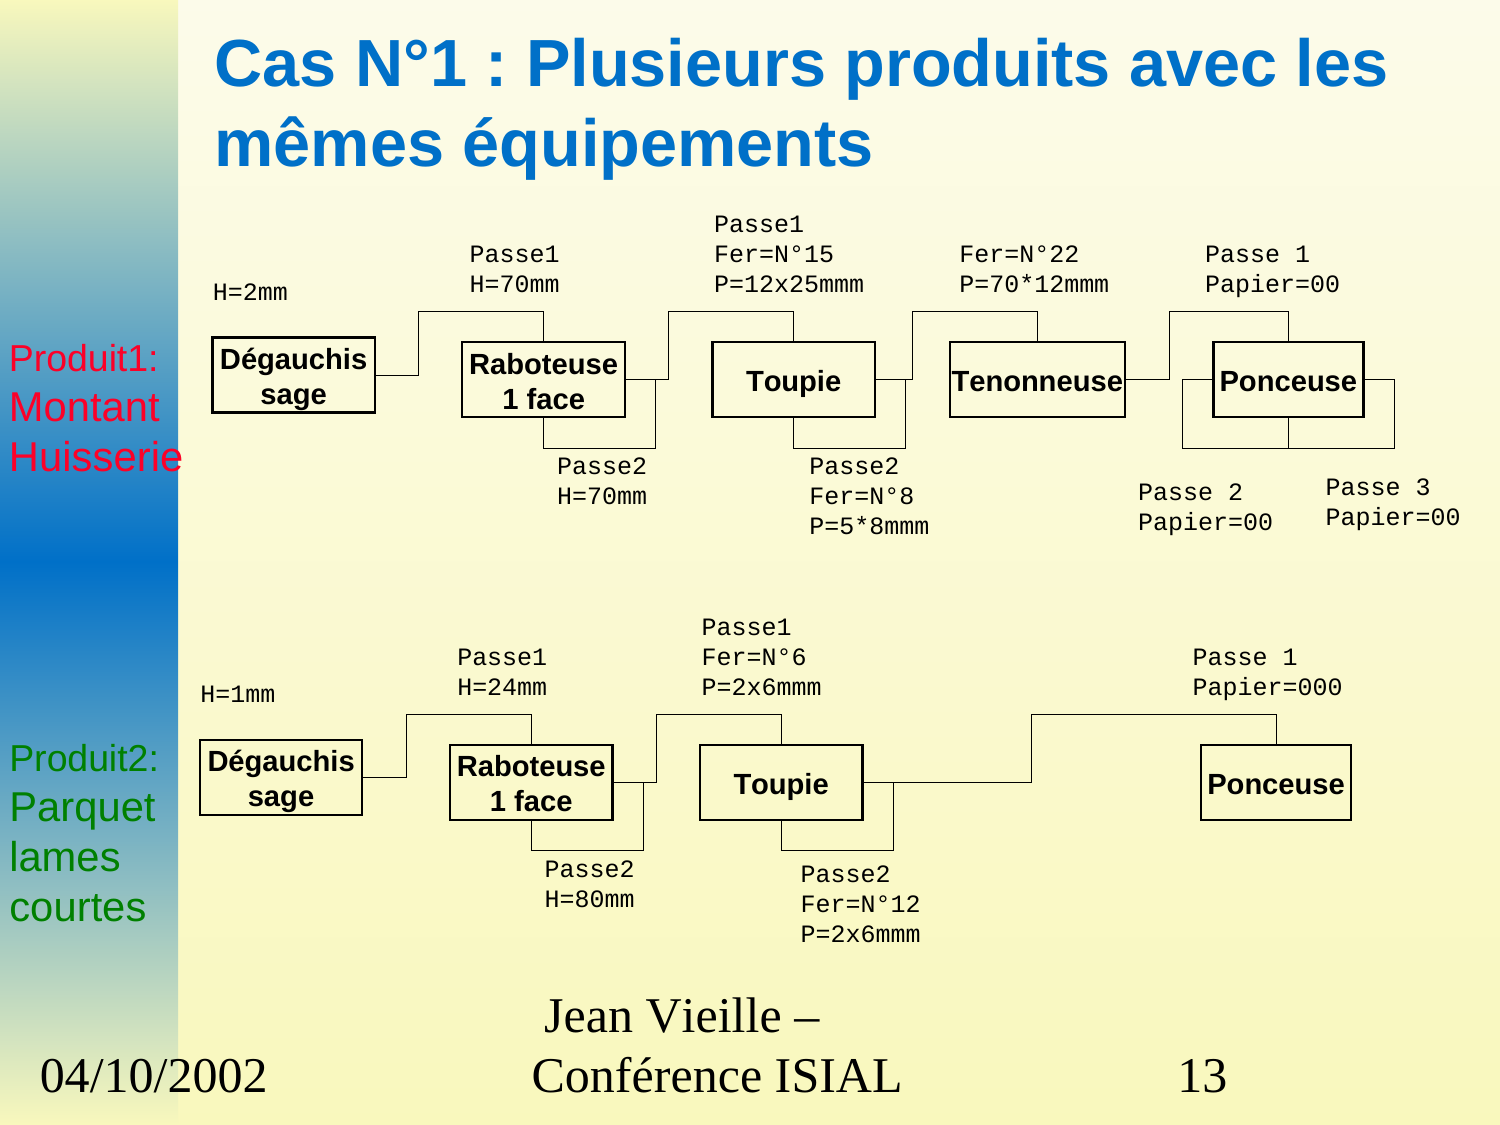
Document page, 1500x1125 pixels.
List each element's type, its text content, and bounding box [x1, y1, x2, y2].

text_box Toupie [712, 342, 876, 418]
text_box Passe2 Fer=N°12 P=2x6mmm [800, 849, 936, 956]
text_box Passe1 H=70mm [469, 229, 575, 306]
text_box Toupie [699, 745, 863, 821]
text_box Dégauchissage [199, 740, 363, 816]
text_box Passe1 Fer=N°6 P=2x6mmm [701, 602, 837, 708]
text_box Passe 3 Papier=00 [1325, 462, 1476, 538]
text_box H=1mm [200, 670, 291, 716]
text_box Passe1 H=24mm [457, 632, 563, 708]
text_box Passe 2 Papier=00 [1138, 467, 1288, 543]
text_box Raboteuse 1 face [450, 745, 613, 821]
text_box Passe2 Fer=N°8 P=5*8mmm [809, 442, 945, 548]
text_box Fer=N°22 P=70*12mmm [959, 229, 1125, 306]
text_box Ponceuse [1201, 745, 1352, 821]
text_box Passe2 H=80mm [544, 845, 650, 921]
text_box Passe 1 Papier=00 [1205, 229, 1356, 306]
text_box Raboteuse 1 face [462, 342, 625, 418]
text_box Produit2: Parquet lames courtes [9, 722, 171, 938]
text_box Tenonneuse [949, 342, 1125, 418]
text_box Passe1 Fer=N°15 P=12x25mmm [714, 200, 880, 306]
title Cas N°1 : Plusieurs produits avec les mêmes équipements [199, 12, 1466, 201]
text_box Passe 1 Papier=000 [1192, 632, 1358, 708]
text_box H=2mm [212, 267, 303, 313]
text_box Produit1: Montant Huisserie [8, 322, 184, 488]
text_box Passe2 H=70mm [557, 442, 663, 518]
text_box Ponceuse [1213, 342, 1364, 418]
text_box Dégauchissage [212, 337, 376, 413]
